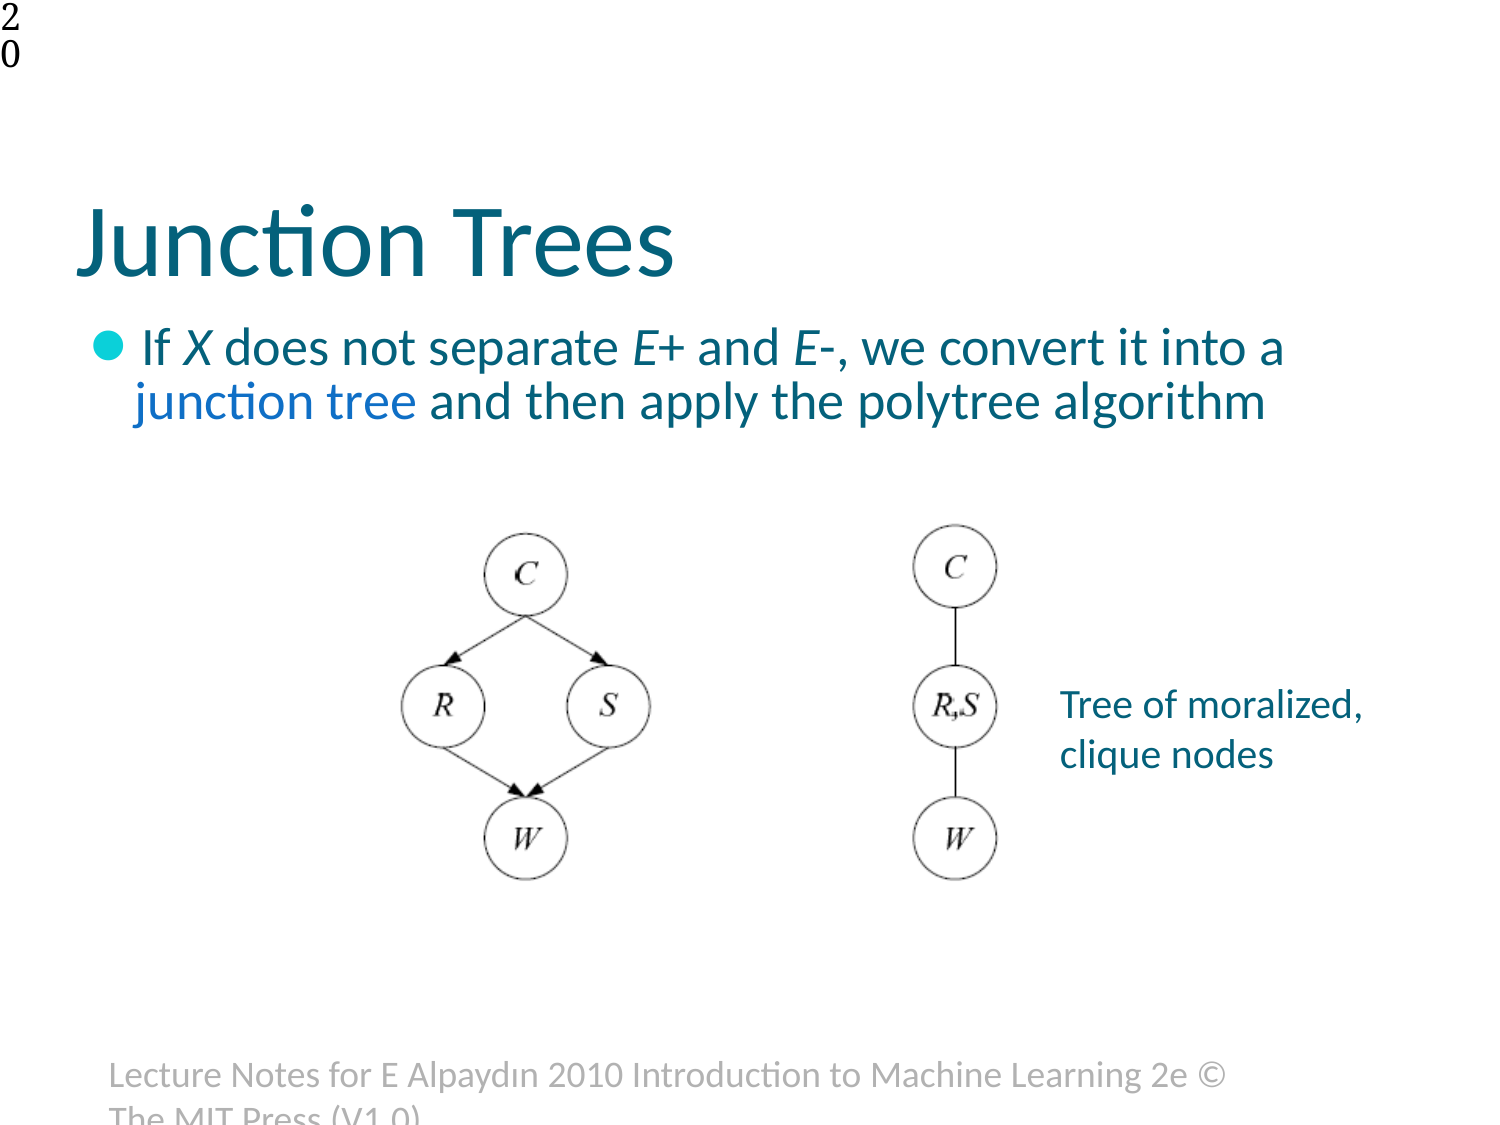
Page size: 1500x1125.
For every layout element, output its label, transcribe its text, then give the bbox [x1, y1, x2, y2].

title Junction Trees [75, 115, 1425, 303]
list If X does not separate E+ and E-, we convert it into a junction tree and then apply the polytree algorithm [75, 317, 1425, 1038]
text_box Tree of moralized, clique nodes [1045, 669, 1379, 785]
picture [387, 510, 1016, 892]
footer Lecture Notes for E Alpaydın 2010 Introduction to Machine Learning 2e © The MIT Press (V1.0) [93, 1042, 1254, 1103]
